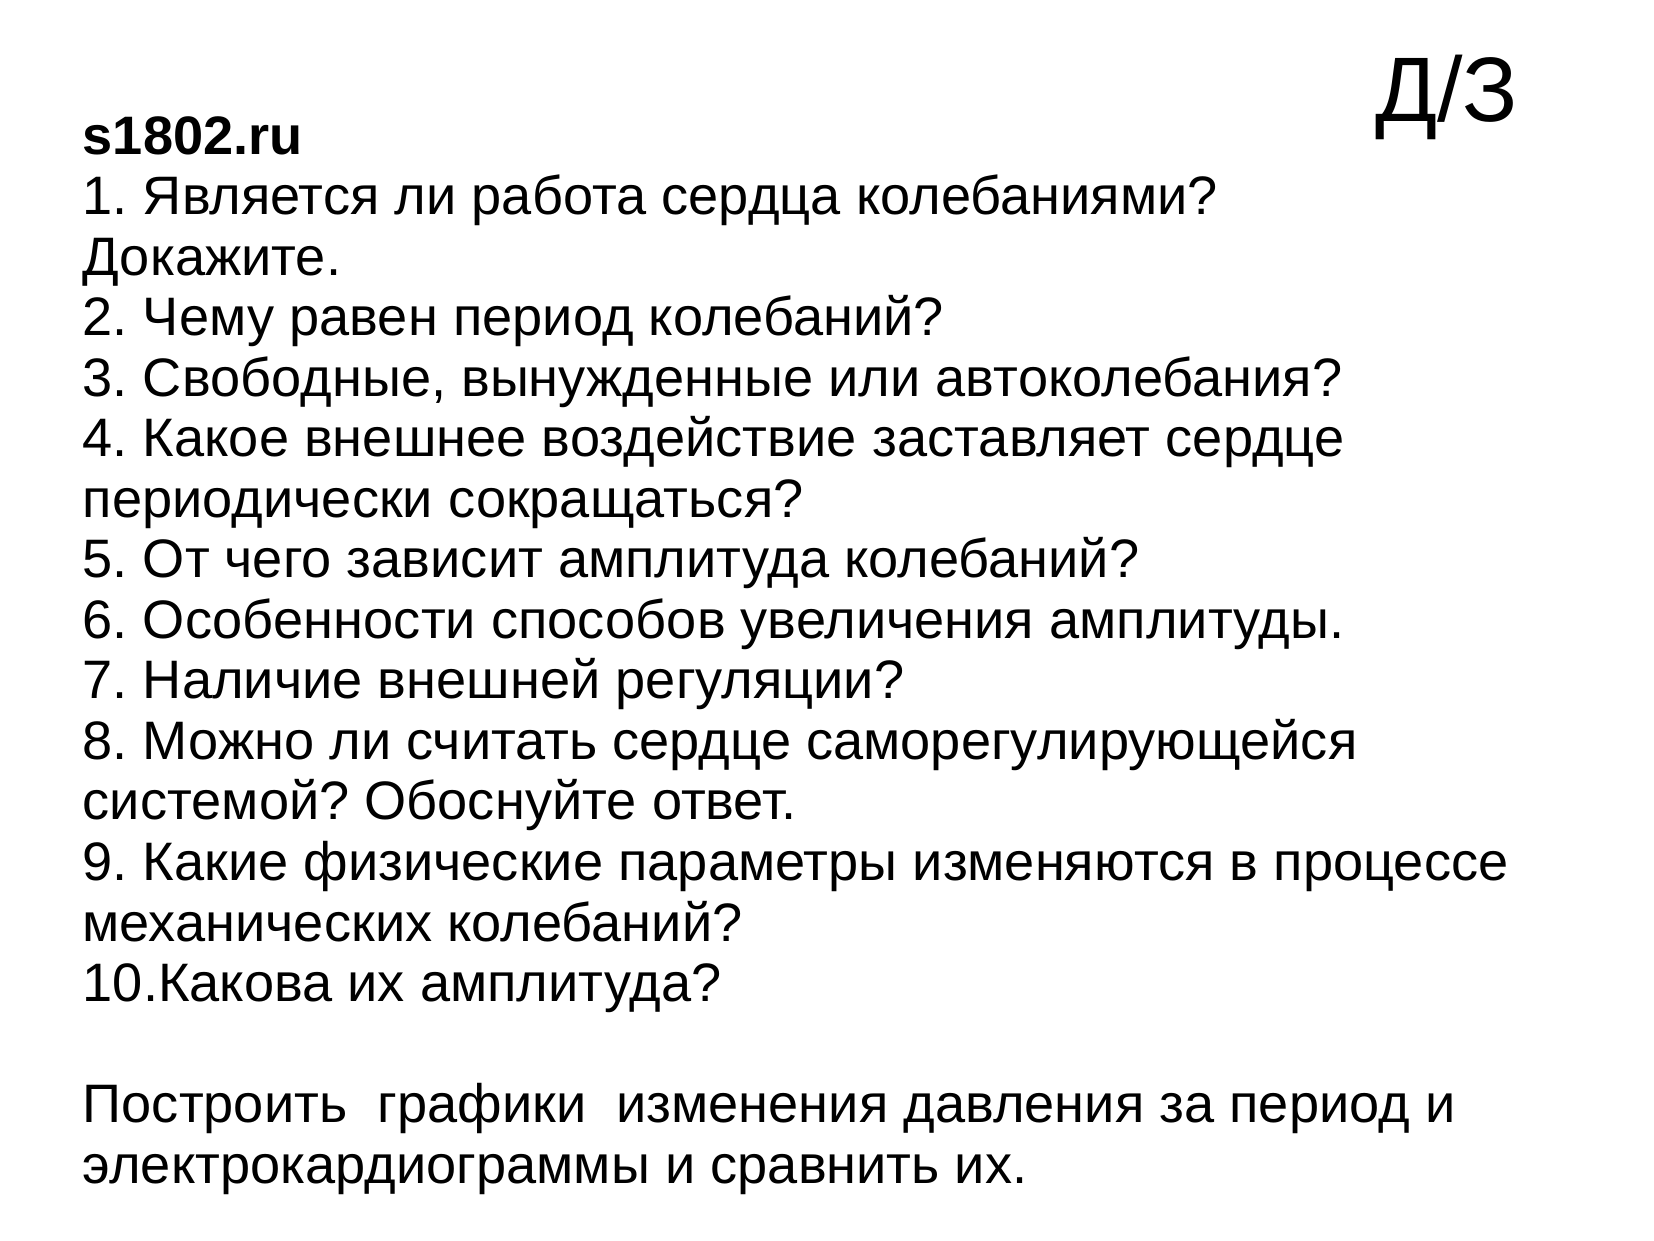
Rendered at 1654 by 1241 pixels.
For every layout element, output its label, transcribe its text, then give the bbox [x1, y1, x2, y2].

title Д/З [1322, 38, 1571, 142]
subtitle s1802.ru 1. Является ли работа сердца колебаниями? Докажите. 2. Чему равен период колебаний? 3. Свободные, вынужденные или автоколебания? 4. Какое внешнее воздействие заставляет сердце периодически сокращаться? 5. От чего зависит амплитуда колебаний? 6. Особенности способов увеличения амплитуды. 7. Наличие внешней регуляции? 8. Можно ли считать сердце саморегулирующейся системой? Обоснуйте ответ. 9. Какие физические параметры изменяются в процессе механических колебаний? 10.Какова их амплитуда? Построить графики изменения давления за период и электрокардиограммы и сравнить их. [82, 102, 1571, 1197]
